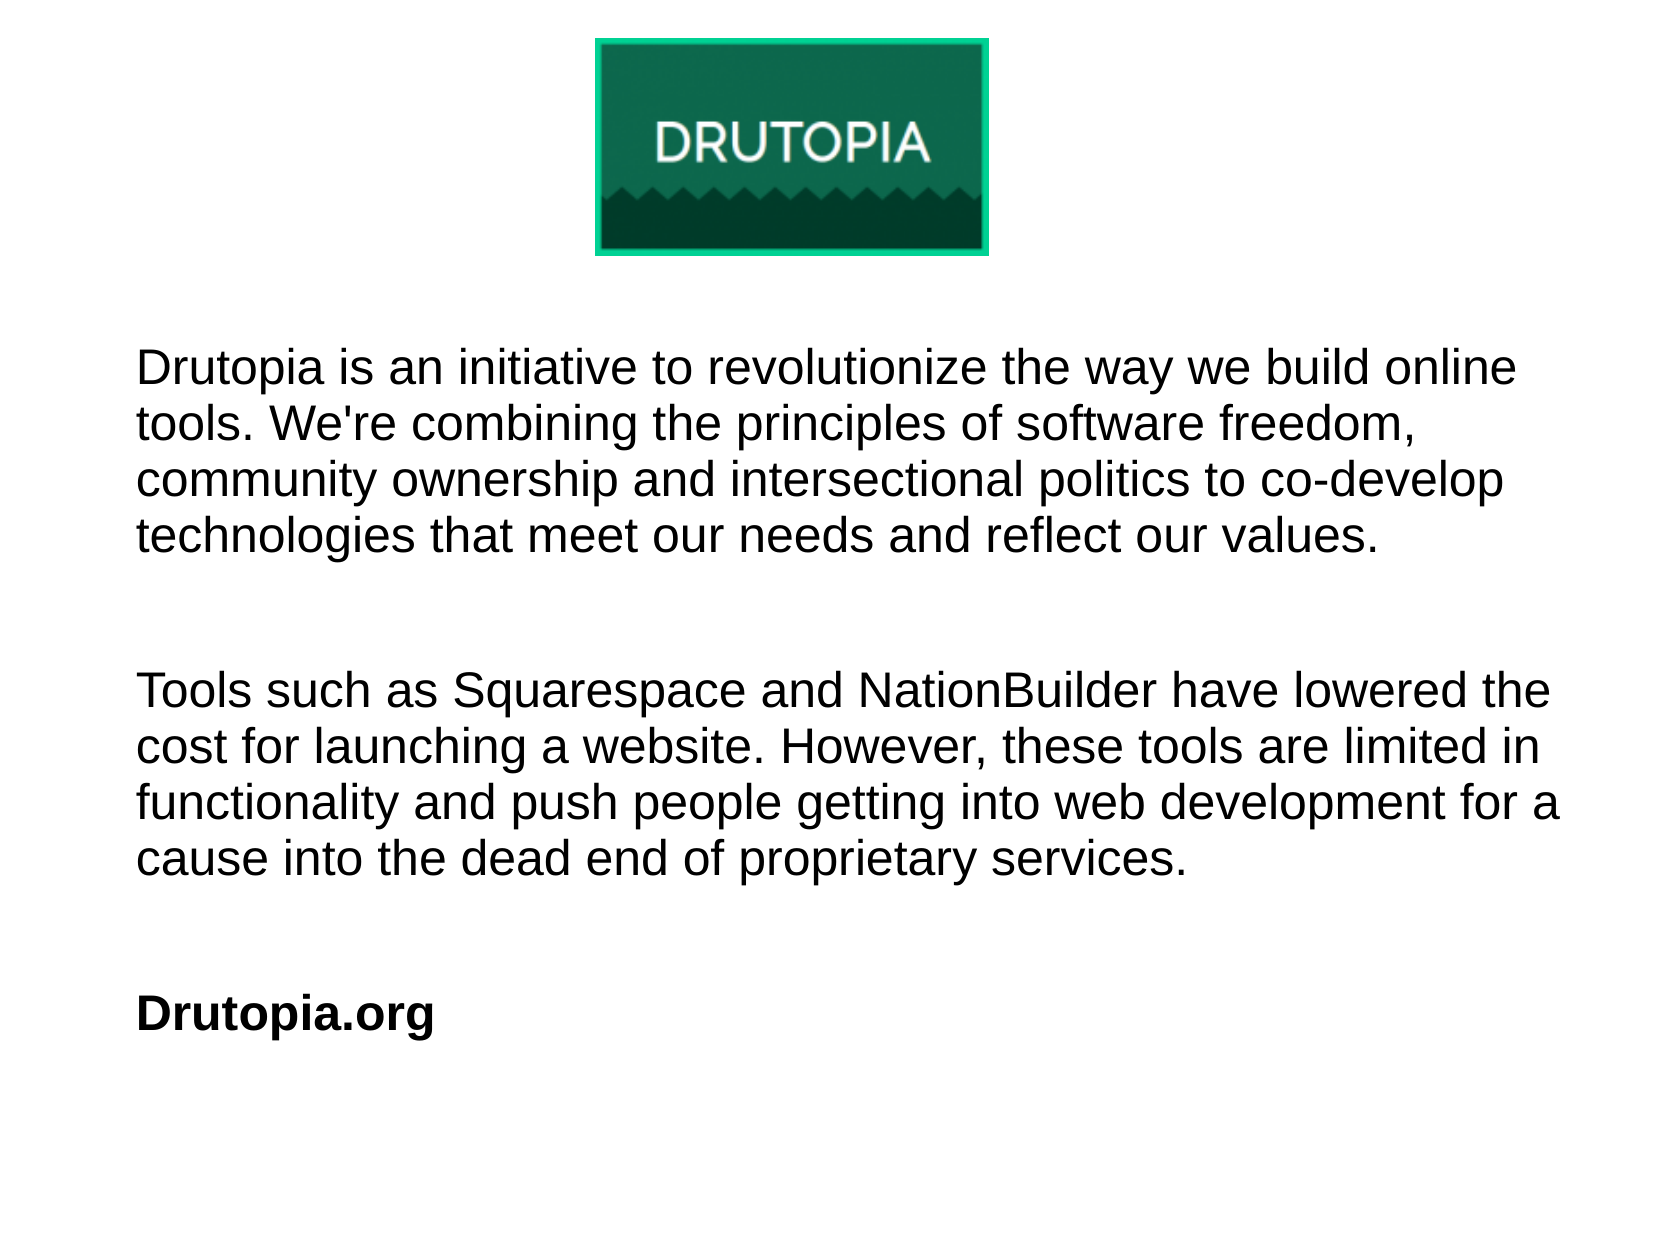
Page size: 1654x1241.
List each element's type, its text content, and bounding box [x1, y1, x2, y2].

picture [595, 38, 989, 256]
list Drutopia is an initiative to revolutionize the way we build online tools. We're combining the principles of software freedom, community ownership and intersectional politics to co-develop technologies that meet our needs and reflect our values. Tools such as Squarespace and NationBuilder have lowered the cost for launching a website. However, these tools are limited in functionality and push people getting into web development for a cause into the dead end of proprietary services. Drutopia.org [82, 339, 1571, 1059]
